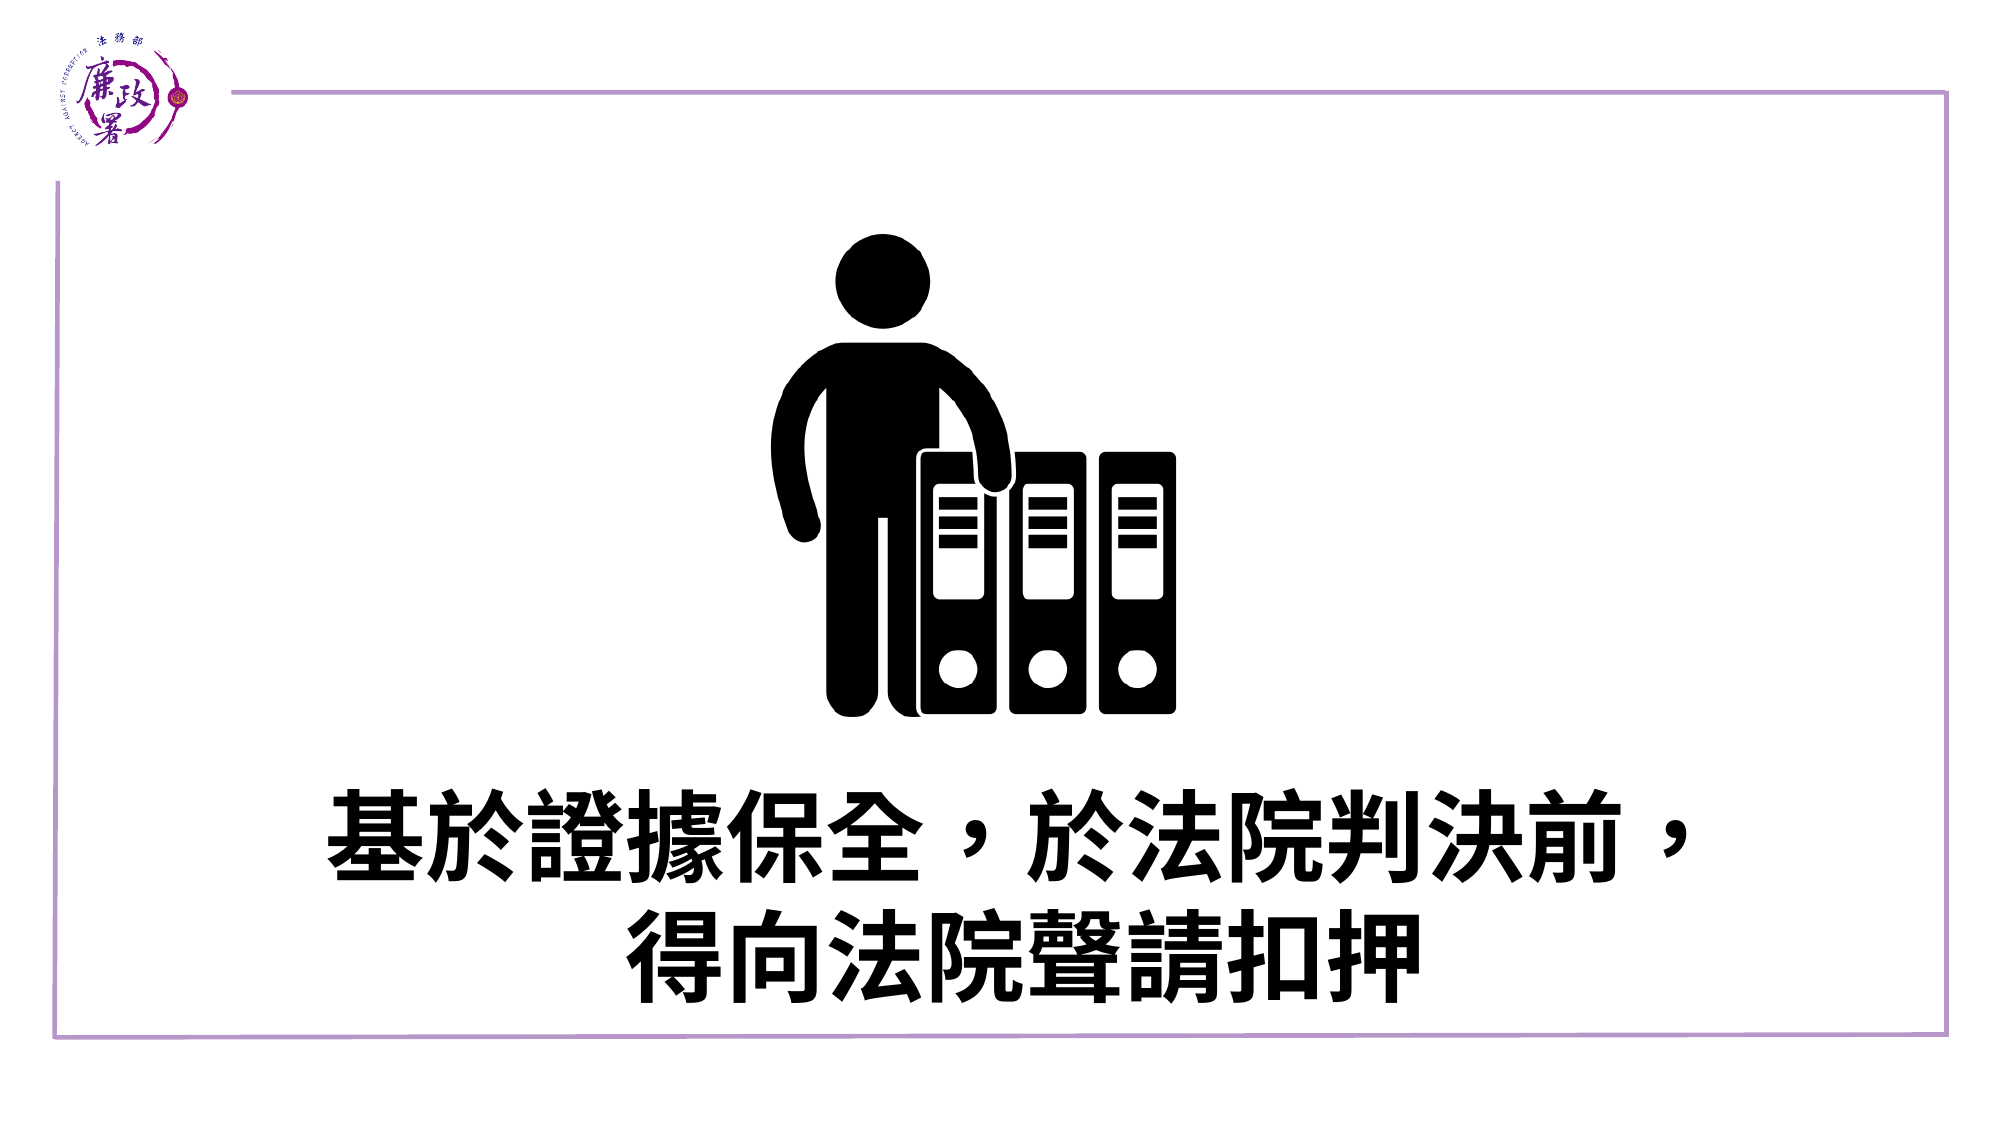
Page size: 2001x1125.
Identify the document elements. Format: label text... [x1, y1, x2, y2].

picture [60, 32, 188, 146]
picture [731, 234, 1215, 717]
text_box 基於證據保全，於法院判決前， 得向法院聲請扣押 [310, 767, 1741, 1023]
